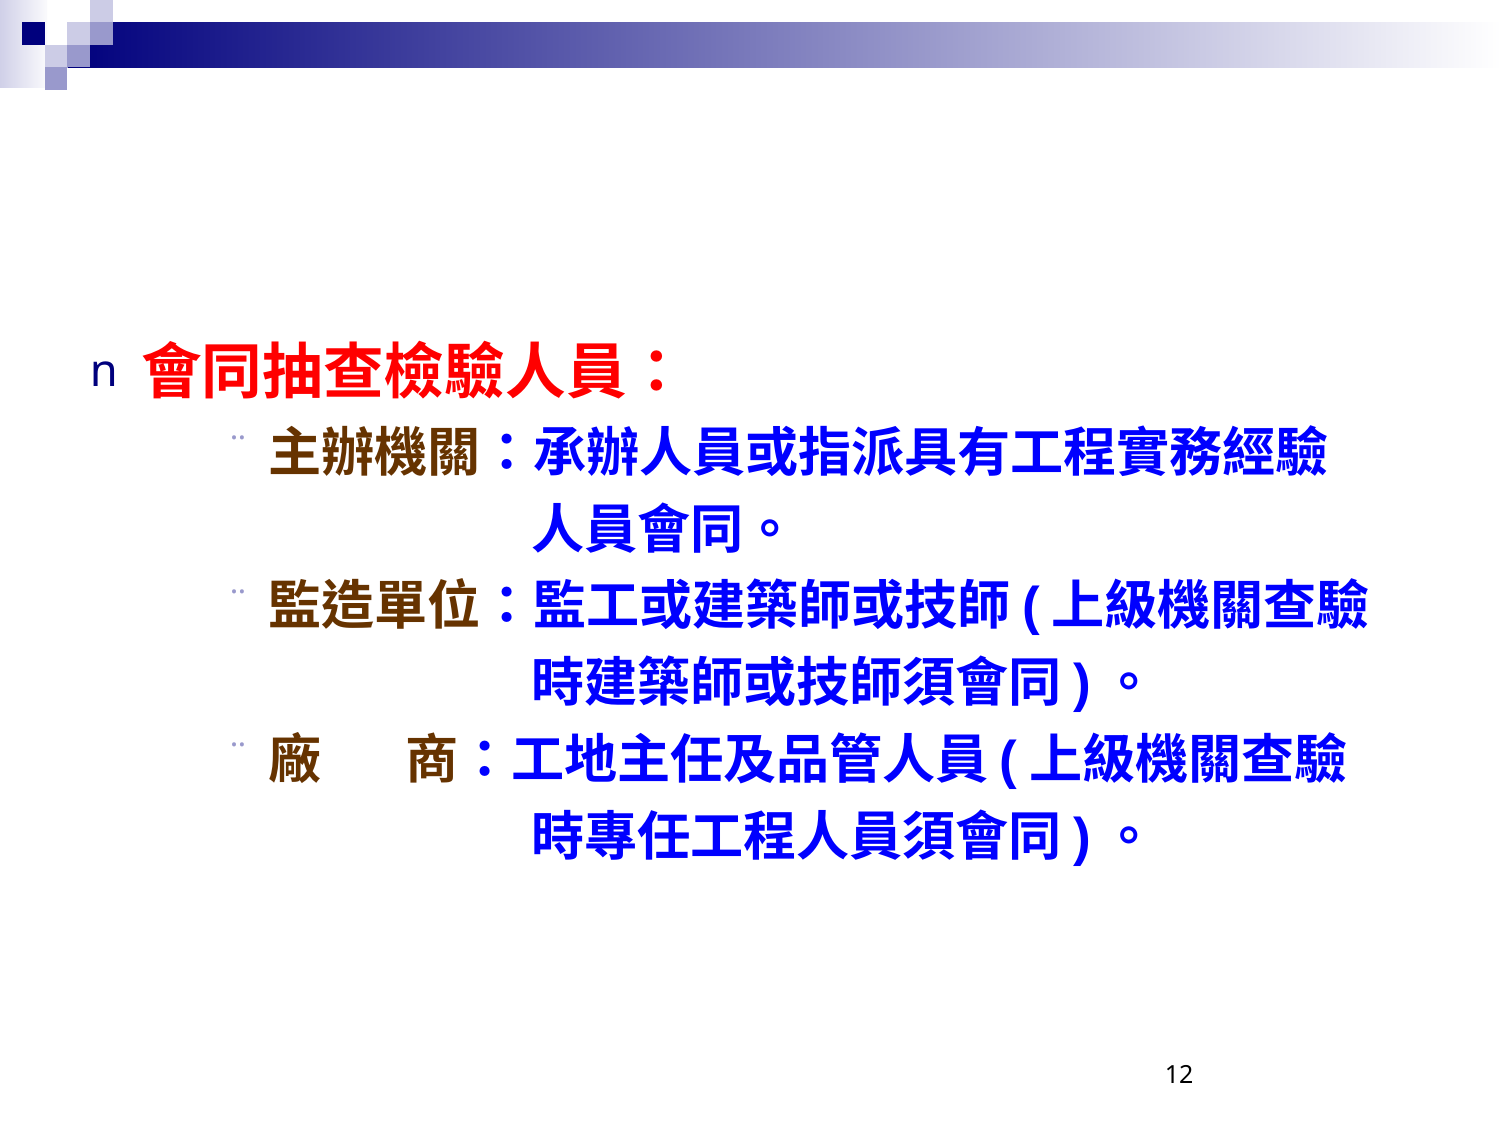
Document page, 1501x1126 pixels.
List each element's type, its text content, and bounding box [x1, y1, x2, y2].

list 會同抽查檢驗人員： 主辦機關：承辦人員或指派具有工程實務經驗 人員會同。 監造單位：監工或建築師或技師(上級機關查驗 時建築師或技師須會同)。 廠 商：工地主任及品管人員(上級機關查驗 時專任工程人員須會同)。 [74, 324, 1426, 964]
text_box [1149, 1025, 1501, 1101]
